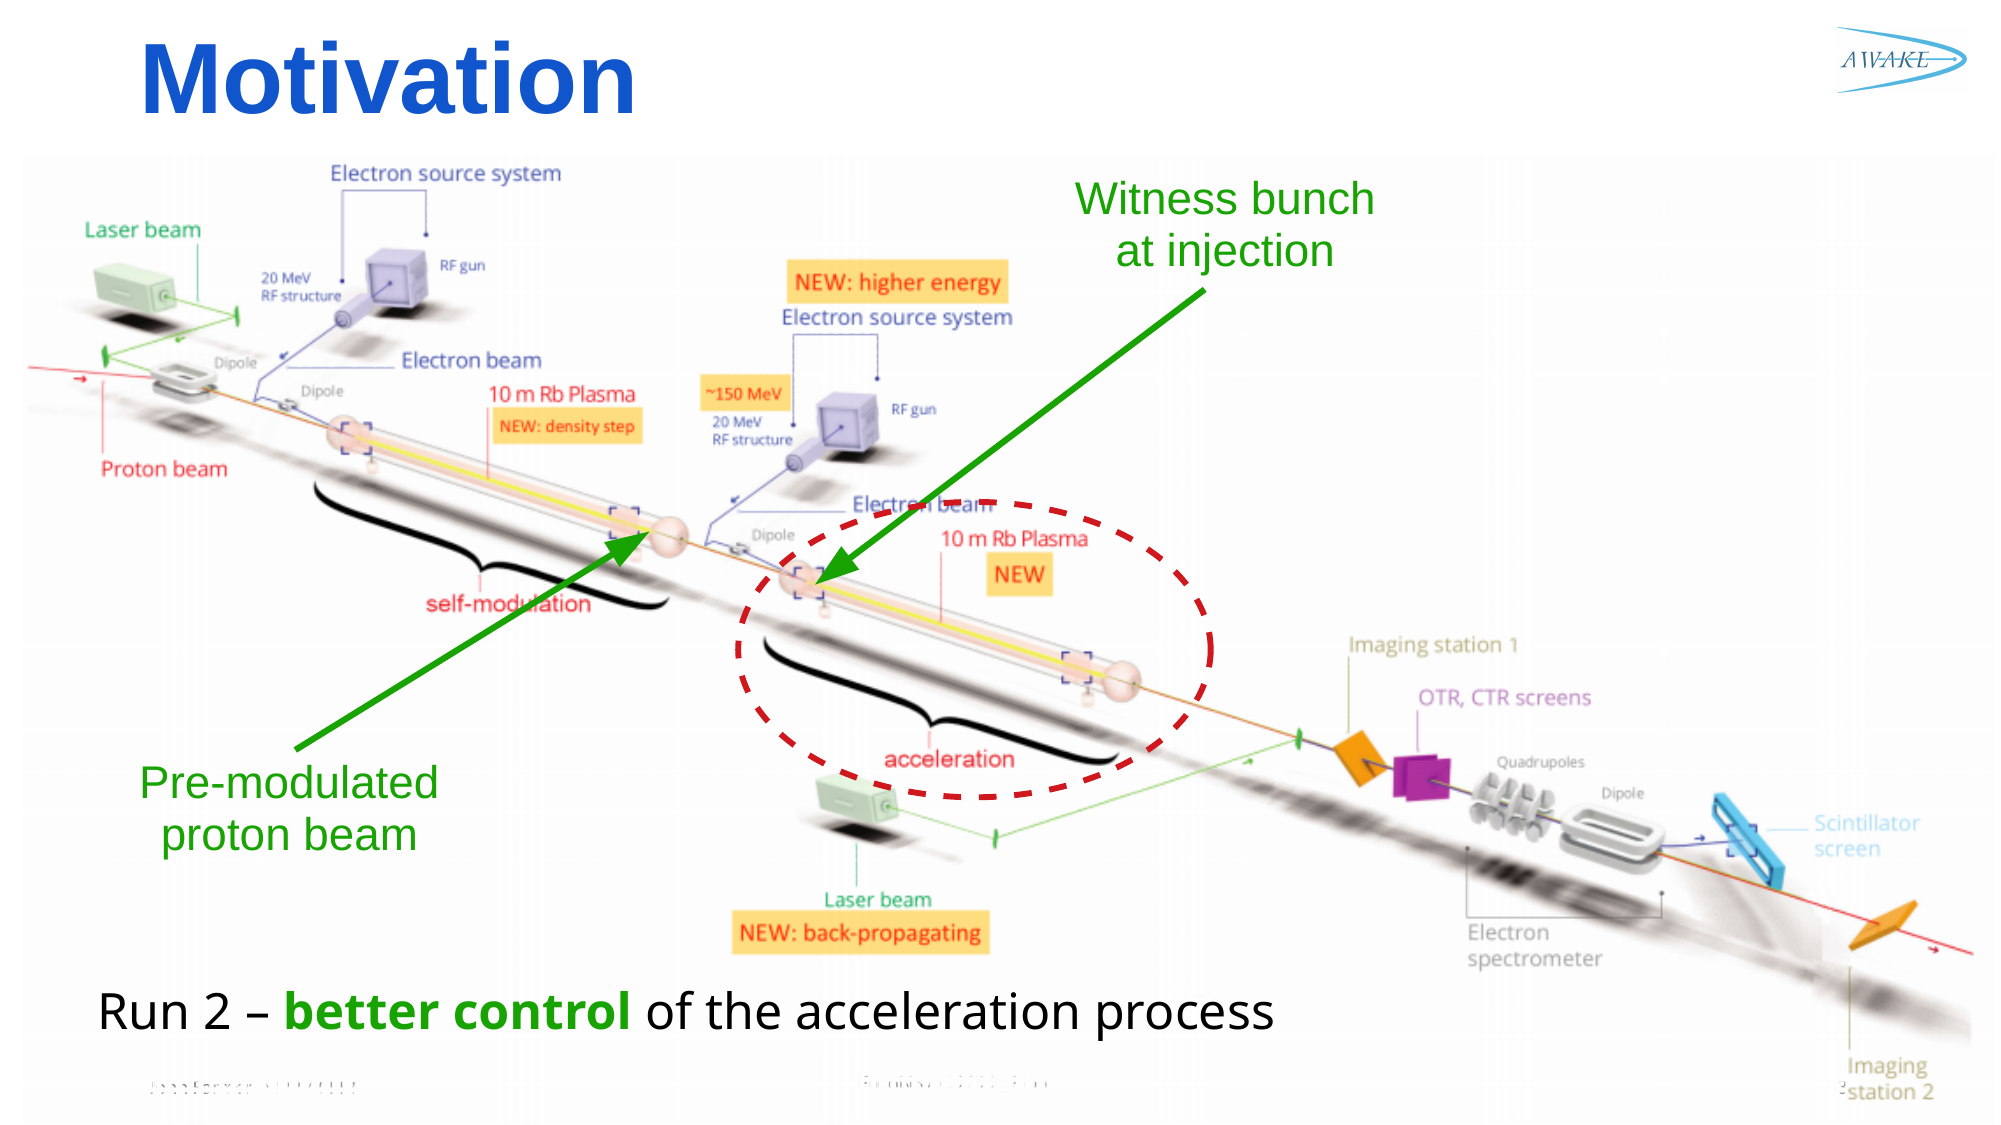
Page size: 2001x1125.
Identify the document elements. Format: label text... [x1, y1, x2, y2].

text_box Pre-modulated proton beam [106, 750, 473, 881]
text_box Witness bunch at injection [879, 165, 1571, 438]
title Motivation [139, 22, 1759, 135]
picture [23, 0, 1995, 1125]
text_box Run 2 – better control of the acceleration process [82, 968, 1291, 1052]
